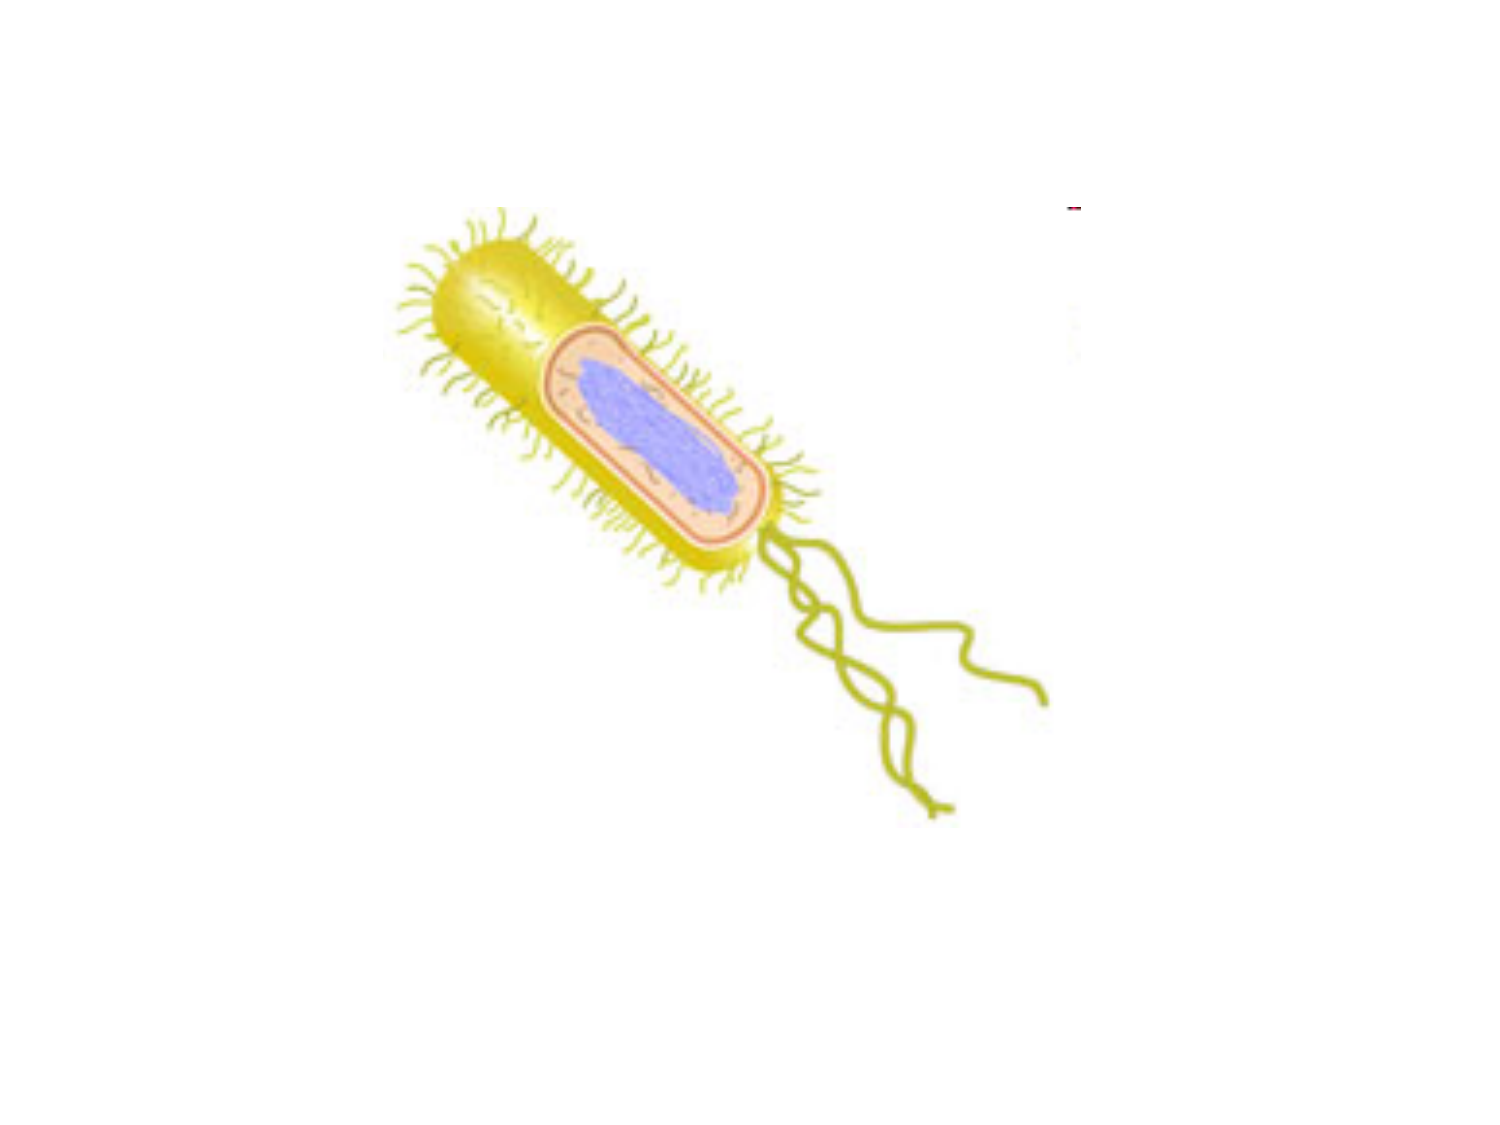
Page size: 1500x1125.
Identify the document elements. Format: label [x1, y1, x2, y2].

picture [383, 207, 1081, 828]
